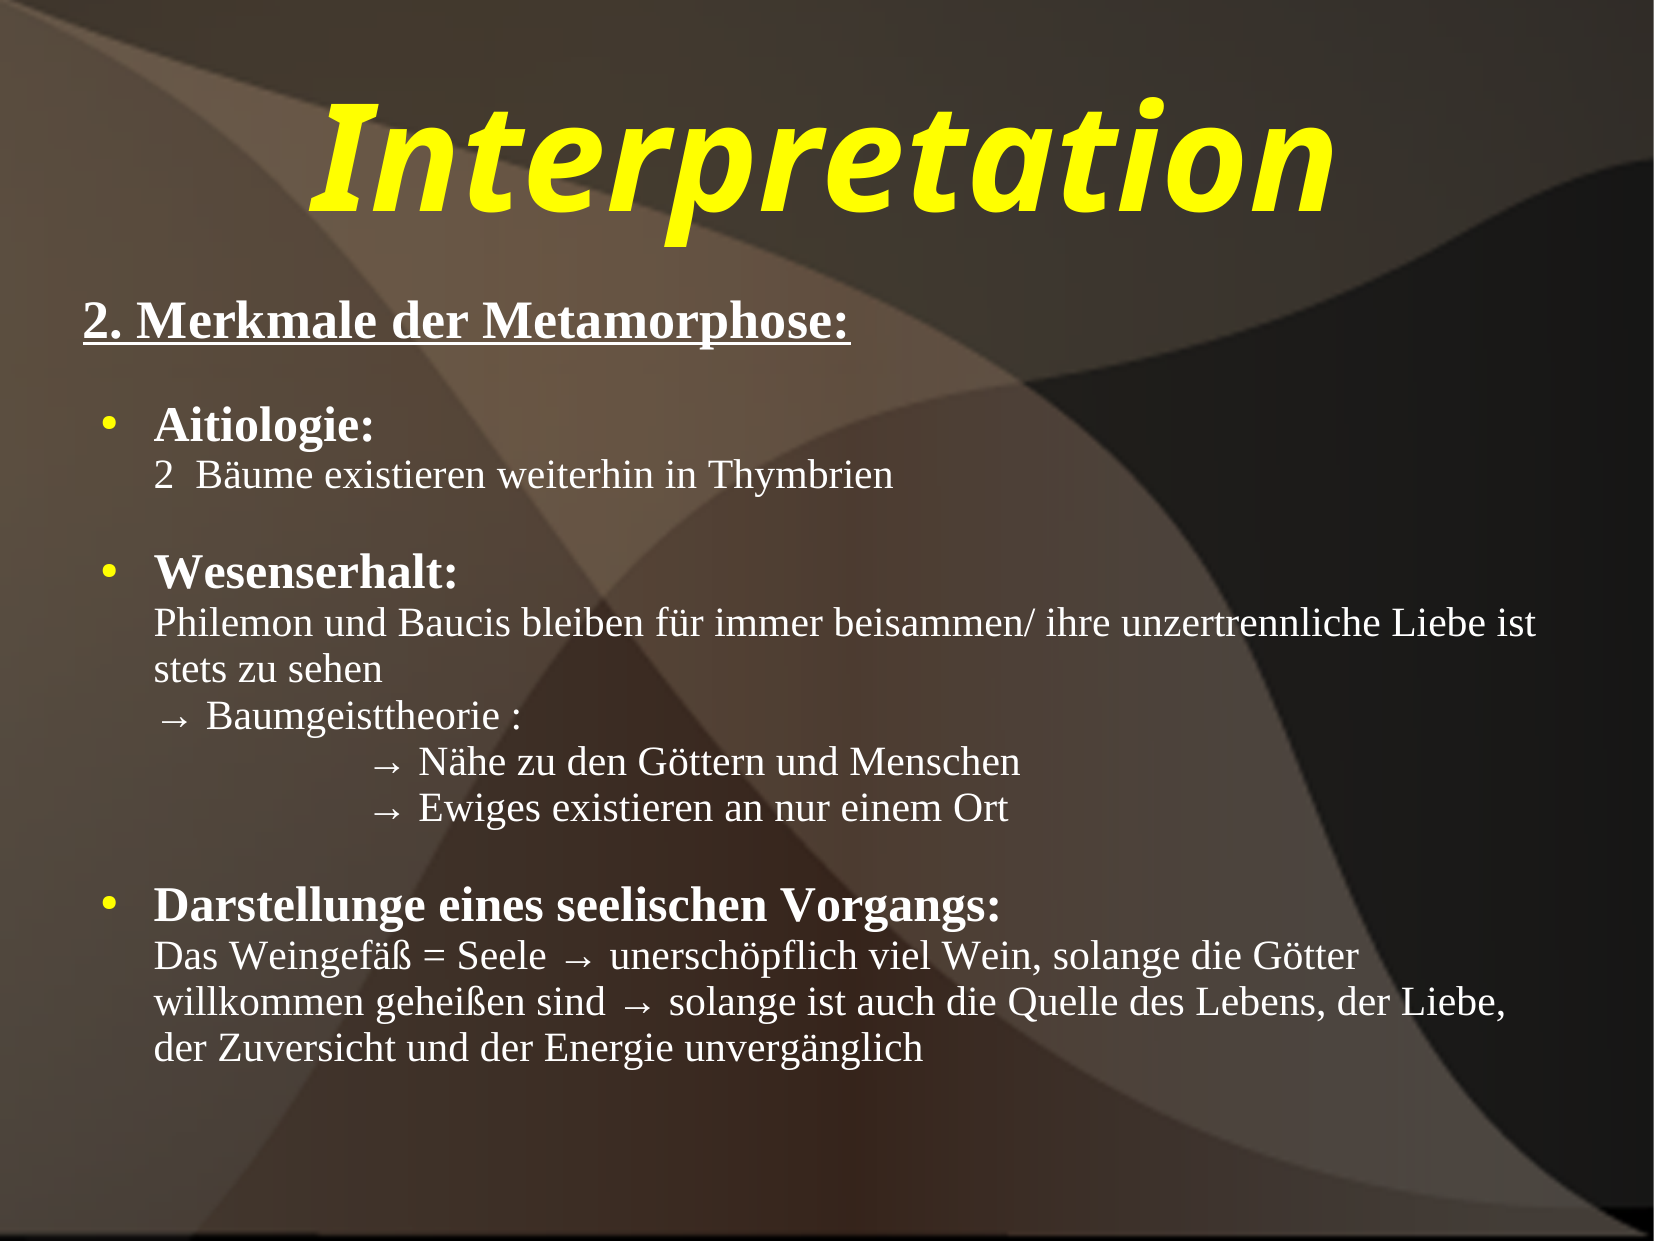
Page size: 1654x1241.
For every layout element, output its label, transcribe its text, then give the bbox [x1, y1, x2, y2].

title Interpretation [82, 49, 1571, 257]
list 2. Merkmale der Metamorphose: Aitiologie: 2 Bäume existieren weiterhin in Thymbrien Wesenserhalt: Philemon und Baucis bleiben für immer beisammen/ ihre unzertrennliche Liebe ist stets zu sehen → Baumgeisttheorie : → Nähe zu den Göttern und Menschen → Ewiges existieren an nur einem Ort Darstellunge eines seelischen Vorgangs: Das Weingefäß = Seele → unerschöpflich viel Wein, solange die Götter willkommen geheißen sind → solange ist auch die Quelle des Lebens, der Liebe, der Zuversicht und der Energie unvergänglich [82, 290, 1571, 1172]
picture [0, 0, 1654, 1241]
